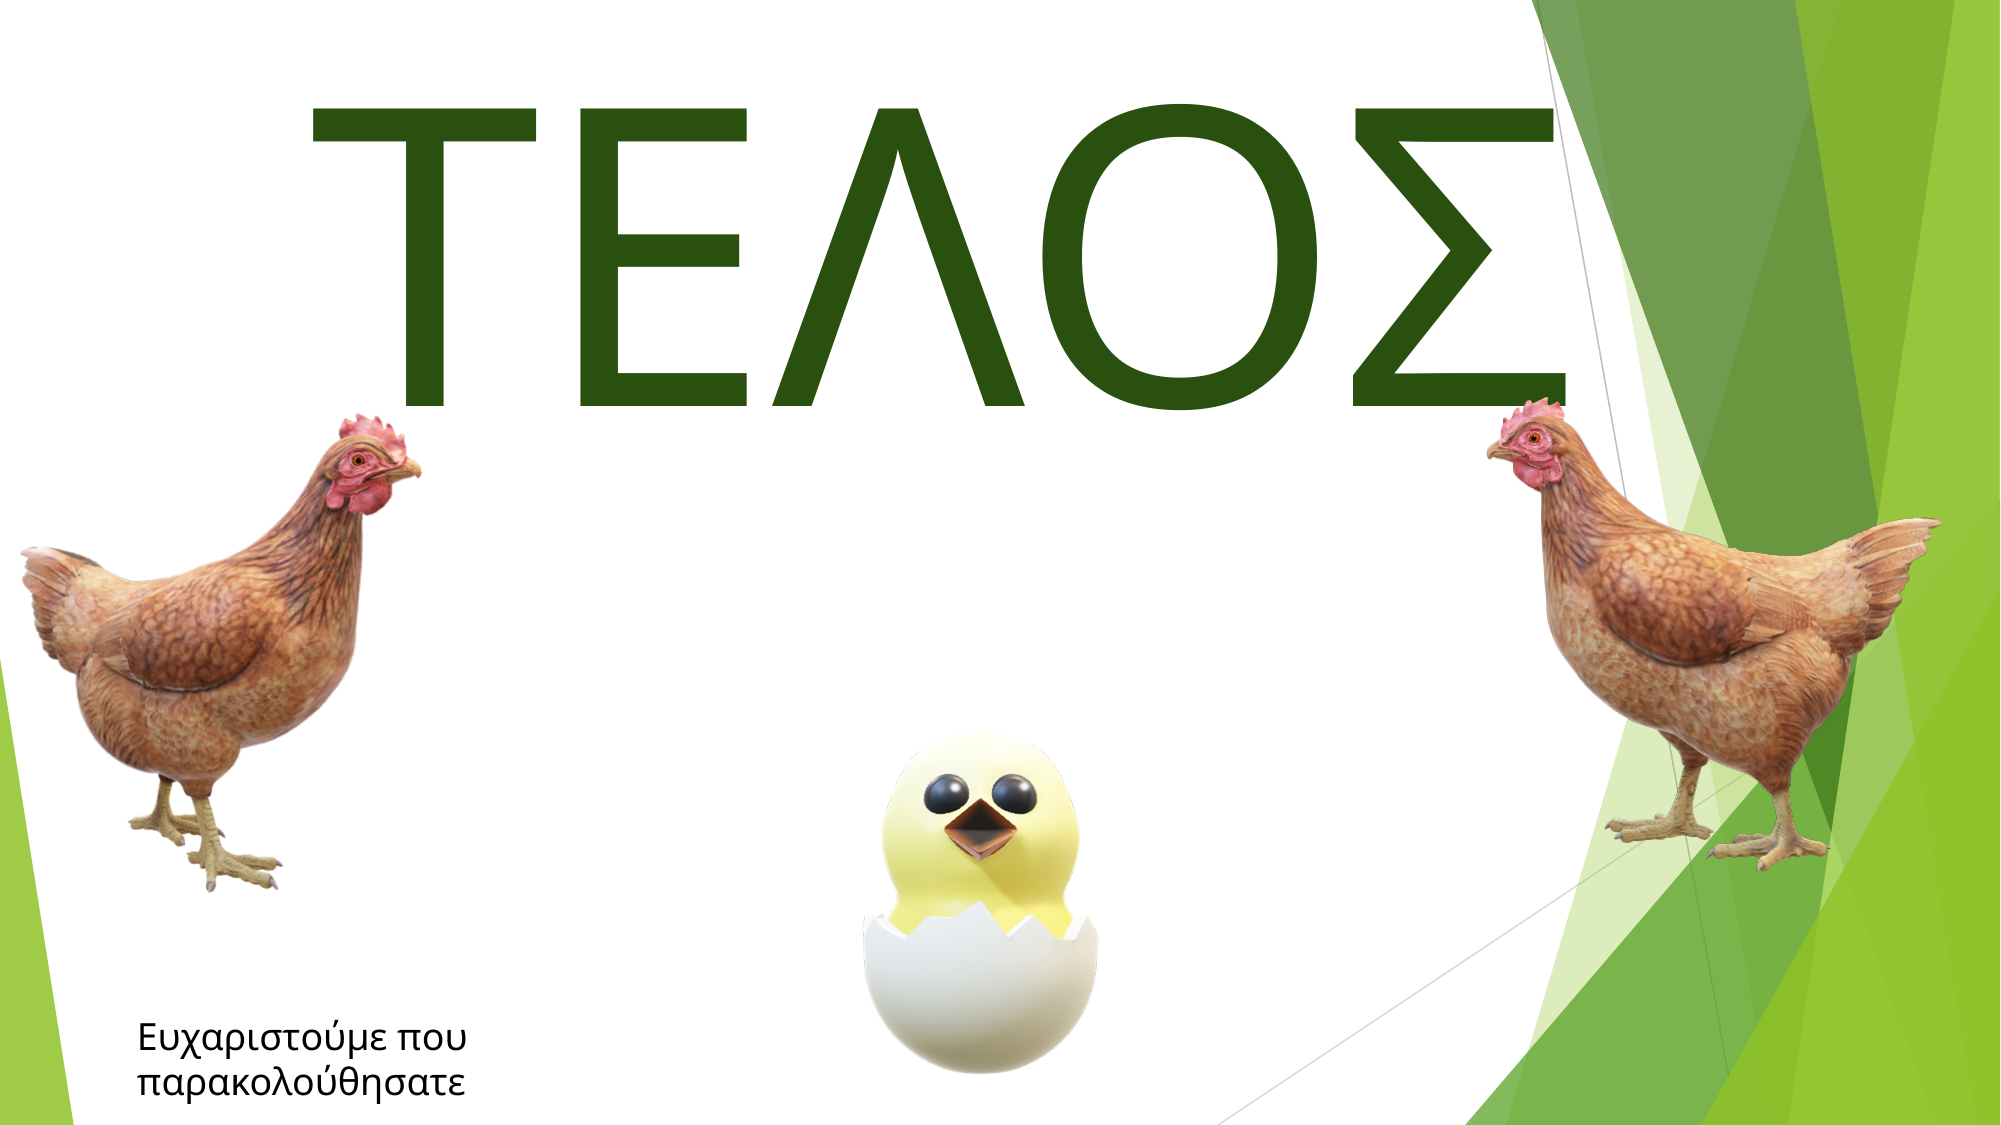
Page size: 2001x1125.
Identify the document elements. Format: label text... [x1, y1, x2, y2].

picture [0, 393, 484, 900]
picture [830, 722, 1131, 1078]
text_box ΤΕΛΟΣ [294, 0, 2000, 503]
text_box Ευχαριστούμε που παρακολούθησατε [121, 1005, 780, 1067]
picture [1477, 369, 1951, 877]
